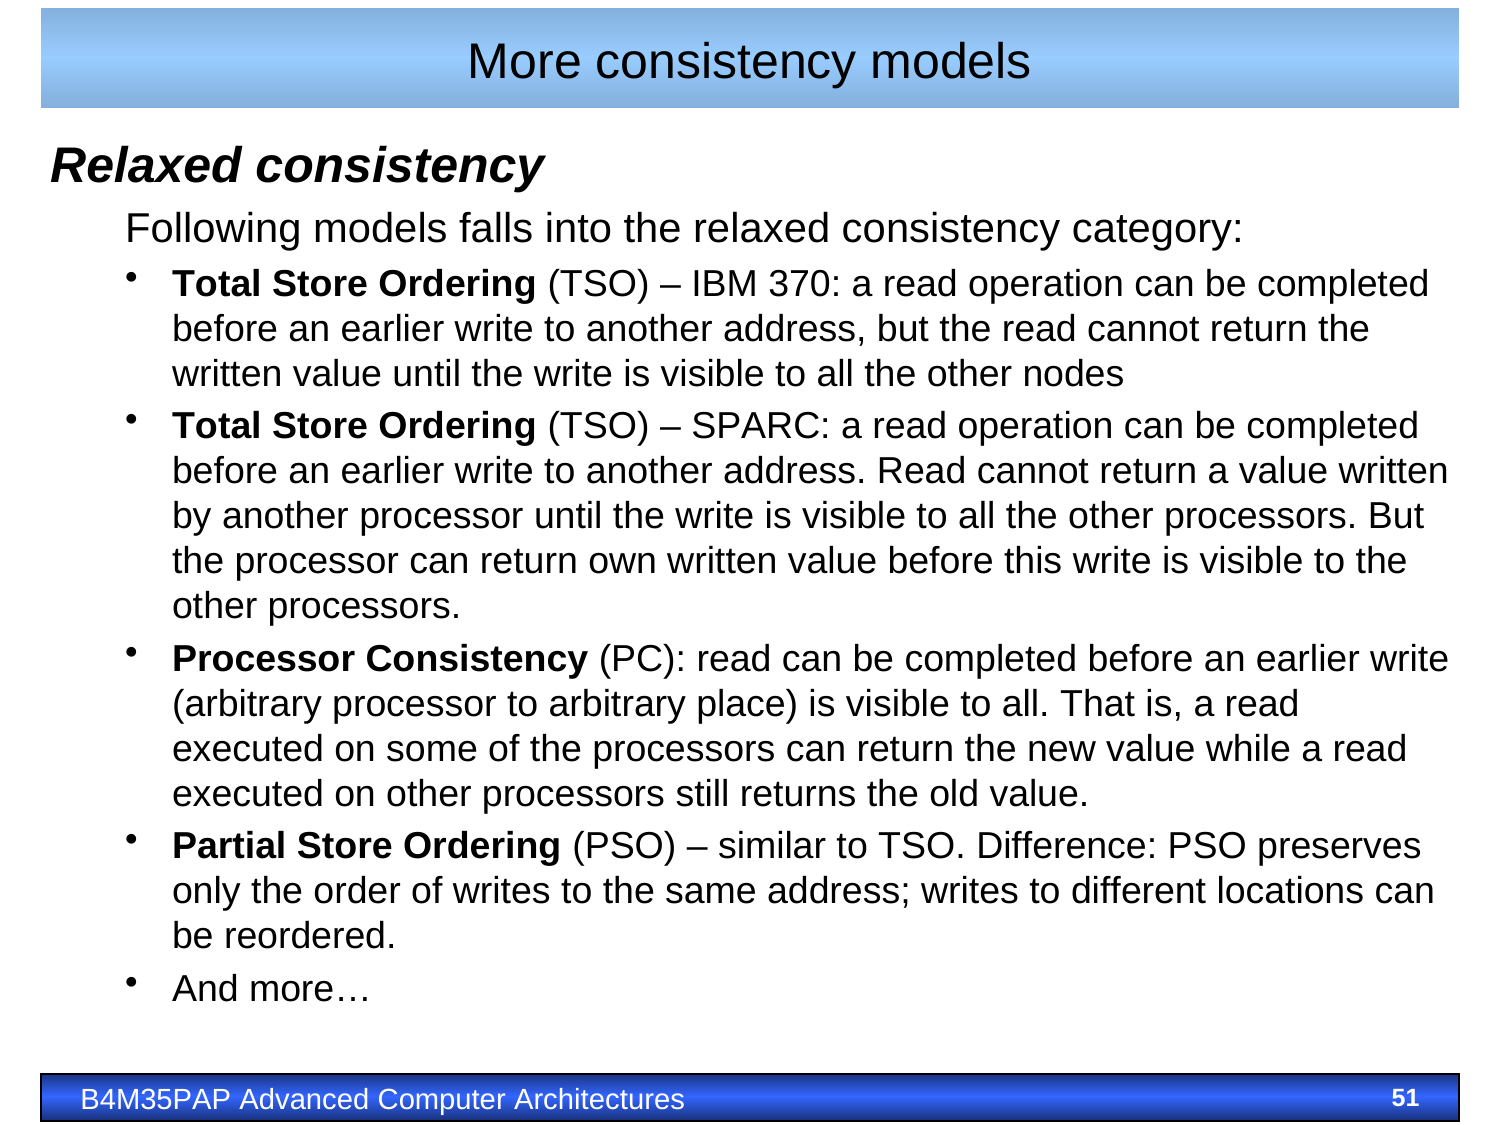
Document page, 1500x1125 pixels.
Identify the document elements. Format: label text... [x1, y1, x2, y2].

title More consistency models [41, 8, 1459, 108]
list Relaxed consistency Following models falls into the relaxed consistency category: Total Store Ordering (TSO) – IBM 370: a read operation can be completed before an earlier write to another address, but the read cannot return the written value until the write is visible to all the other nodes Total Store Ordering (TSO) – SPARC: a read operation can be completed before an earlier write to another address. Read cannot return a value written by another processor until the write is visible to all the other processors. But the processor can return own written value before this write is visible to the other processors. Processor Consistency (PC): read can be completed before an earlier write (arbitrary processor to arbitrary place) is visible to all. That is, a read executed on some of the processors can return the new value while a read executed on other processors still returns the old value. Partial Store Ordering (PSO) – similar to TSO. Difference: PSO preserves only the order of writes to the same address; writes to different locations can be reordered. And more… [35, 125, 1465, 968]
